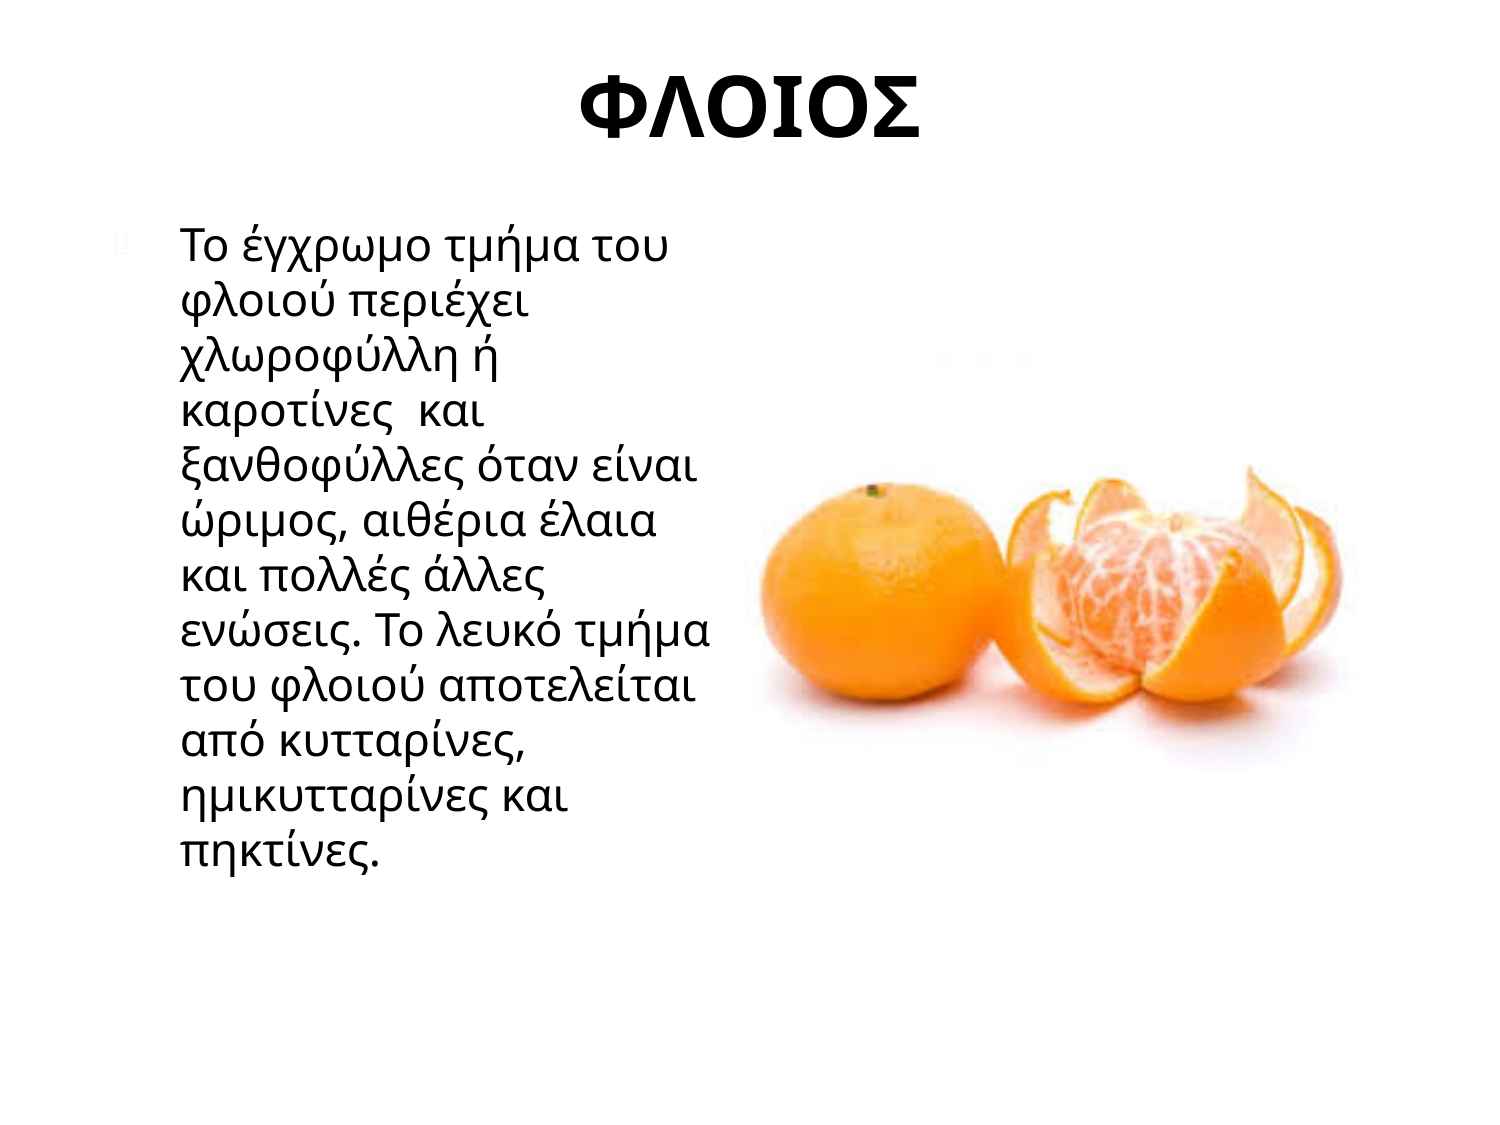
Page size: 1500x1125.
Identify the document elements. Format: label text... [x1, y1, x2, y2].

list Το έγχρωμο τμήμα του φλοιού περιέχει χλωροφύλλη ή καροτίνες και ξανθοφύλλες όταν είναι ώριμος, αιθέρια έλαια και πολλές άλλες ενώσεις. Το λευκό τμήμα του φλοιού αποτελείται από κυτταρίνες, ημικυτταρίνες και πηκτίνες. [75, 208, 738, 1005]
picture [726, 349, 1381, 790]
title ΦΛΟΙΟΣ [75, 45, 1425, 233]
